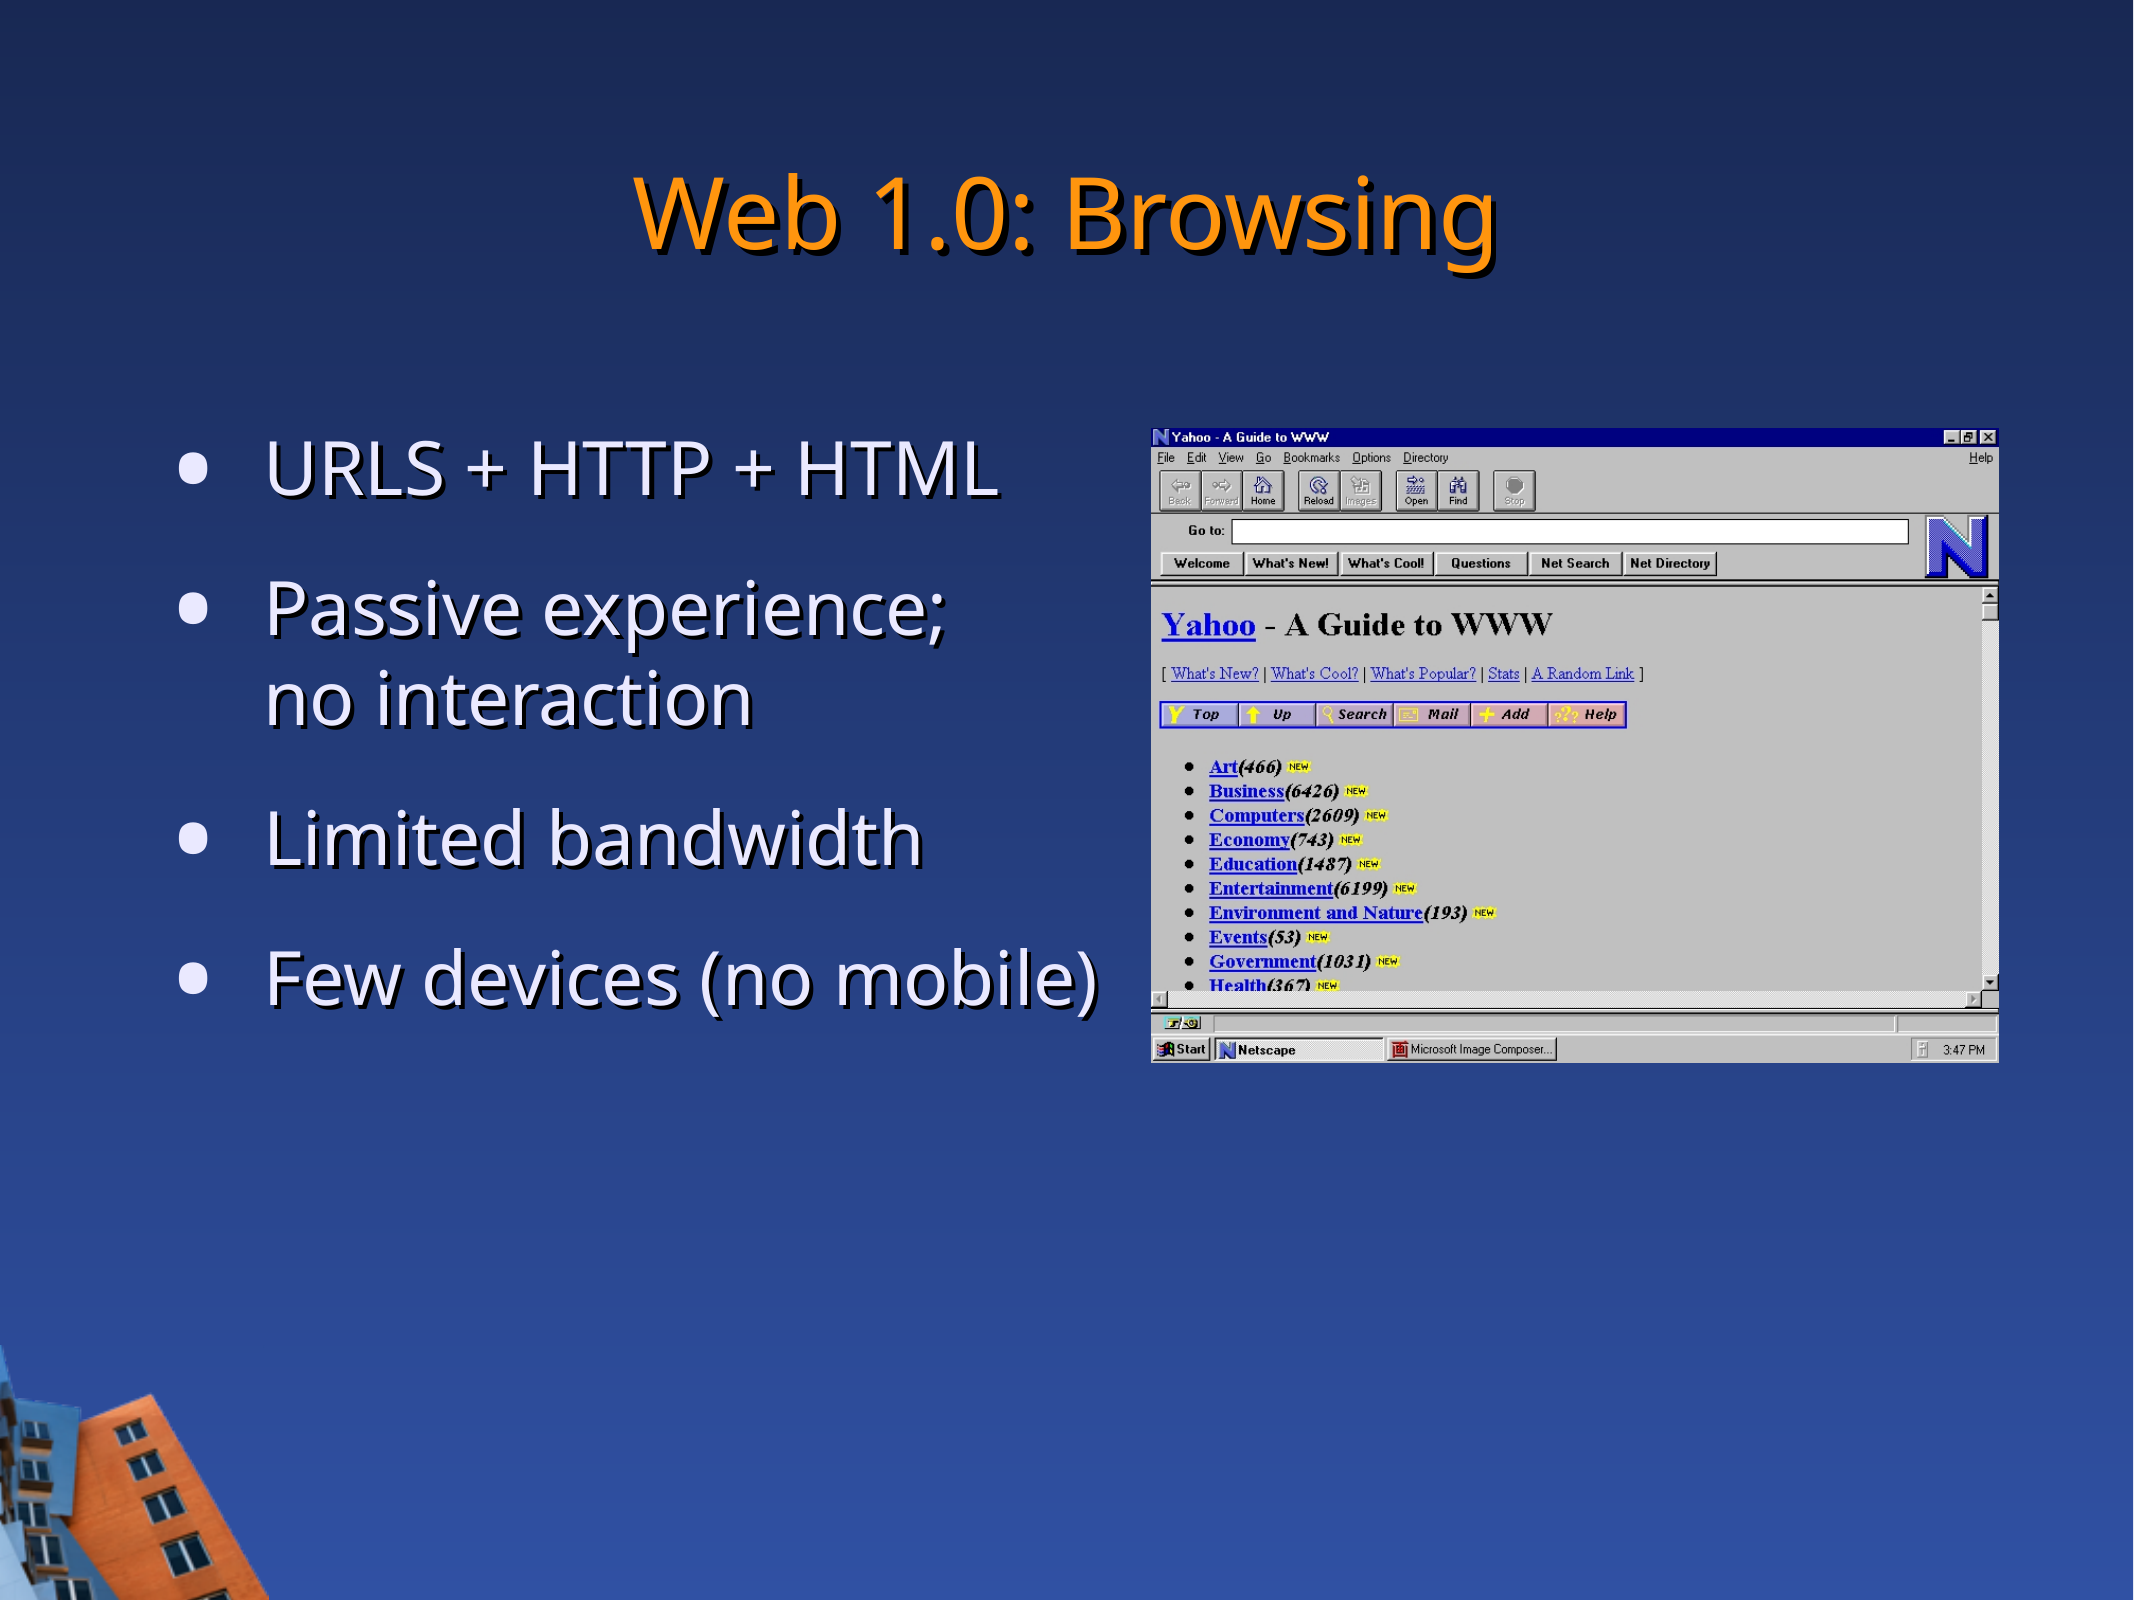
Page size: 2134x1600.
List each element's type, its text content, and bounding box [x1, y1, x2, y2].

picture [1151, 428, 1999, 1063]
list URLS + HTTP + HTML Passive experience; no interaction Limited bandwidth Few devices (no mobile) [117, 420, 2038, 1477]
title Web 1.0: Browsing [106, 76, 2027, 344]
picture [0, 1345, 269, 1600]
